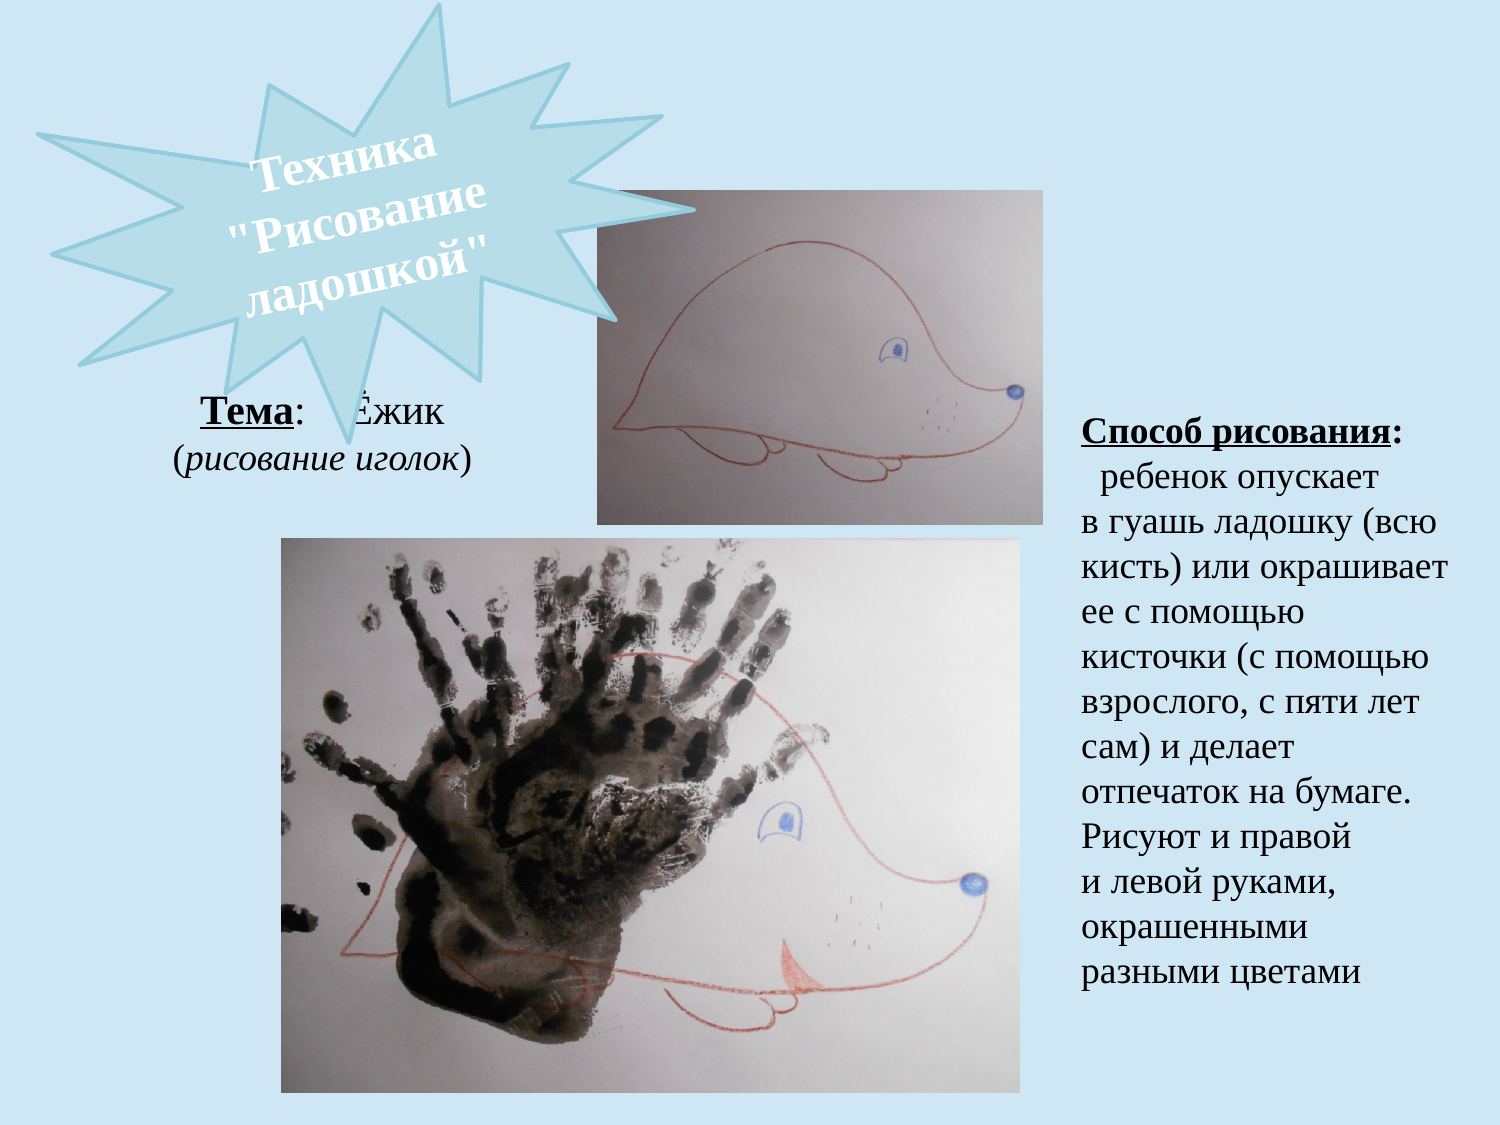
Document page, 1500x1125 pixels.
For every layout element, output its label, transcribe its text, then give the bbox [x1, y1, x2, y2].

text_box Техника "Рисование ладошкой" [37, 4, 695, 444]
text_box Способ рисования: ребенок опускает в гуашь ладошку (всю кисть) или окрашивает ее с помощью кисточки (с помощью взрослого, с пяти лет сам) и делает отпечаток на бумаге. Рисуют и правой и левой руками, окрашенными разными цветами [1066, 398, 1465, 999]
picture [281, 538, 1020, 1093]
title Тема: Ёжик (рисование иголок) [35, 375, 610, 586]
picture [597, 190, 1043, 525]
